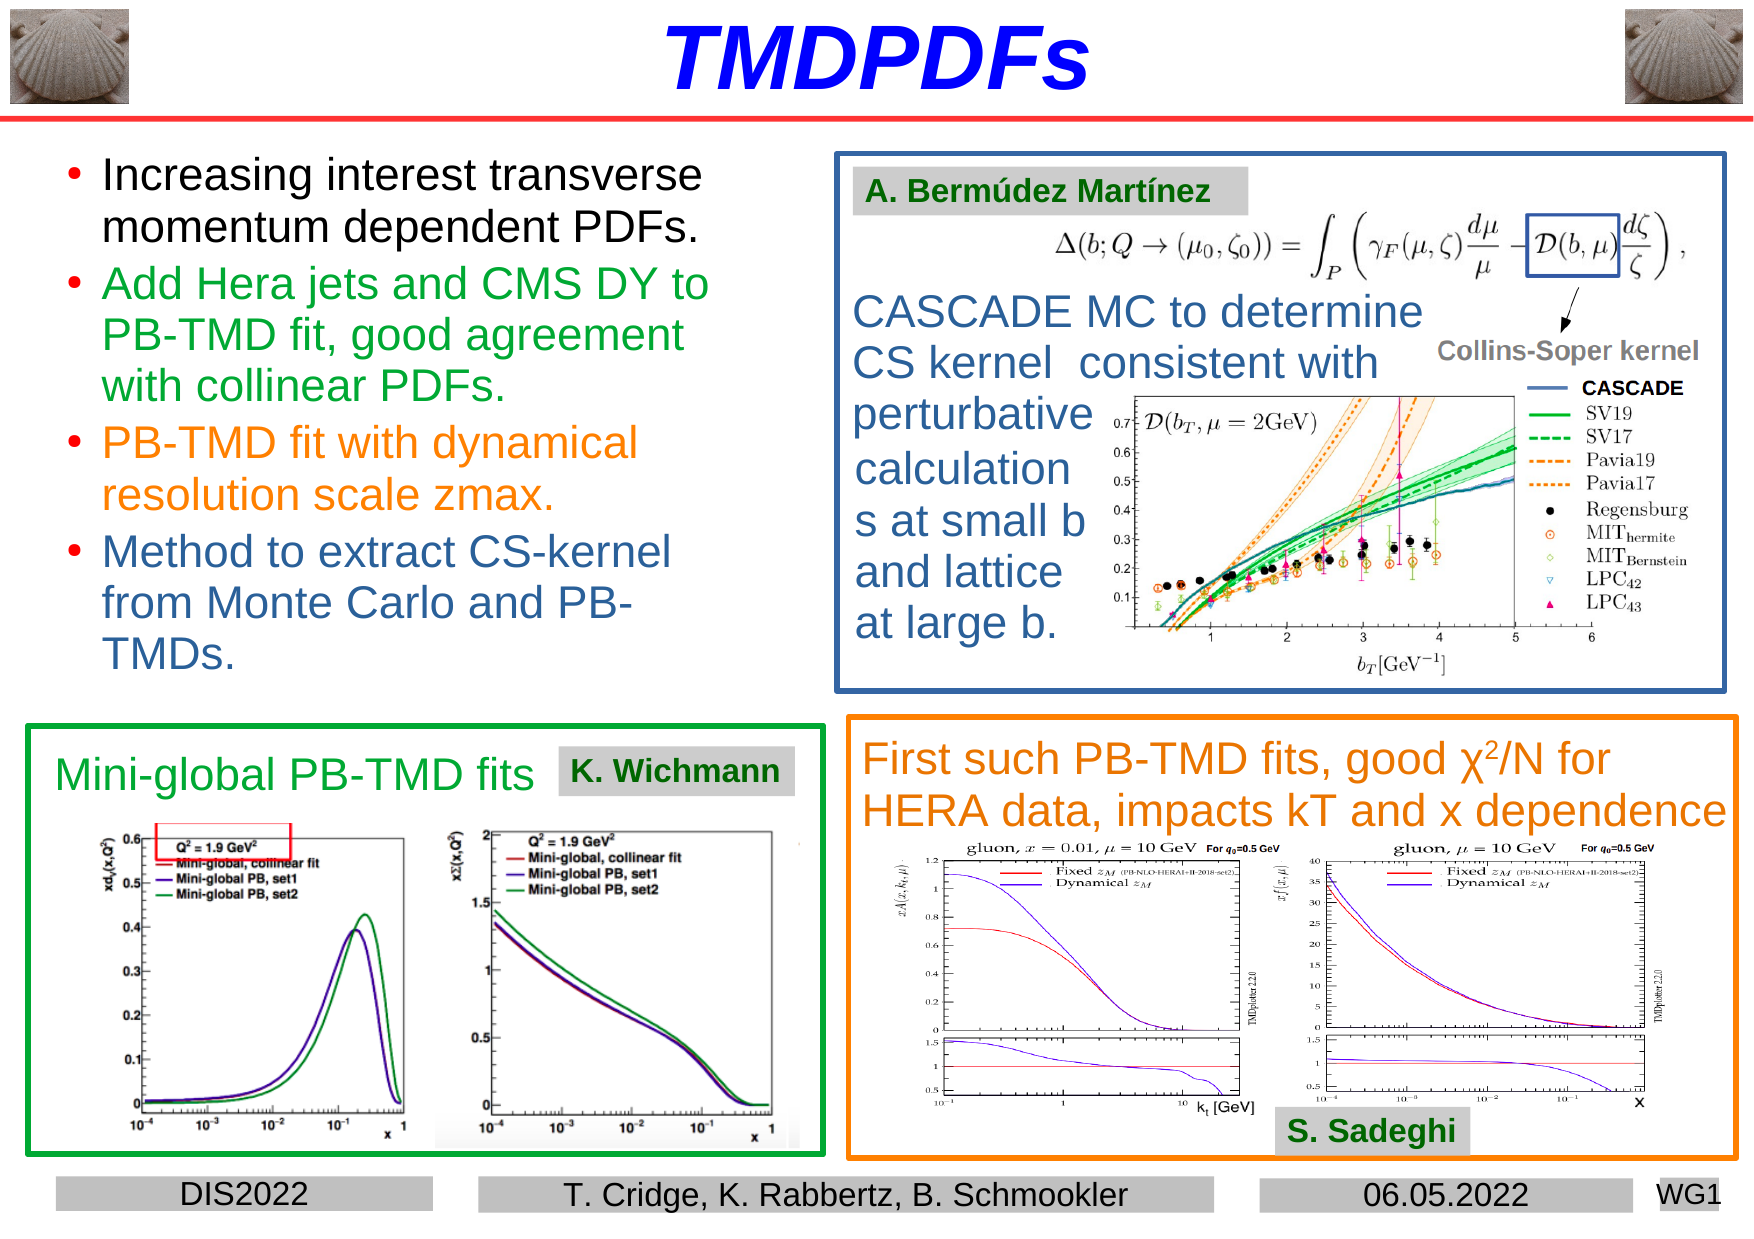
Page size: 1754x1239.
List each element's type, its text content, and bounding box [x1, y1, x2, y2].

text_box First such PB-TMD fits, good χ2/N for HERA data, impacts kT and x dependence [849, 727, 1754, 893]
picture [10, 9, 124, 104]
text_box A. Bermúdez Martínez [852, 166, 1249, 216]
picture [1630, 9, 1743, 104]
text_box [848, 716, 1737, 1159]
picture [1099, 374, 1700, 684]
text_box K. Wichmann [558, 746, 795, 797]
picture [885, 893, 1665, 1119]
text_box Increasing interest transverse momentum dependent PDFs. Add Hera jets and CMS DY to PB-TMD fit, good agreement with collinear PDFs. PB-TMD fit with dynamical resolution scale zmax. Method to extract CS-kernel from Monte Carlo and PB-TMDs. [48, 143, 773, 699]
text_box S. Sadeghi [1275, 1106, 1471, 1156]
picture [89, 814, 414, 1144]
picture [435, 820, 800, 1150]
text_box [836, 153, 1725, 691]
text_box Mini-global PB-TMD fits [42, 743, 815, 810]
title TMDPDFs [124, 0, 1630, 161]
picture [1039, 194, 1712, 366]
text_box [28, 725, 823, 1154]
text_box CASCADE MC to determine CS kernel consistent with perturbative [840, 280, 1447, 615]
text_box calculations at small b and lattice at large b. [842, 437, 1105, 655]
